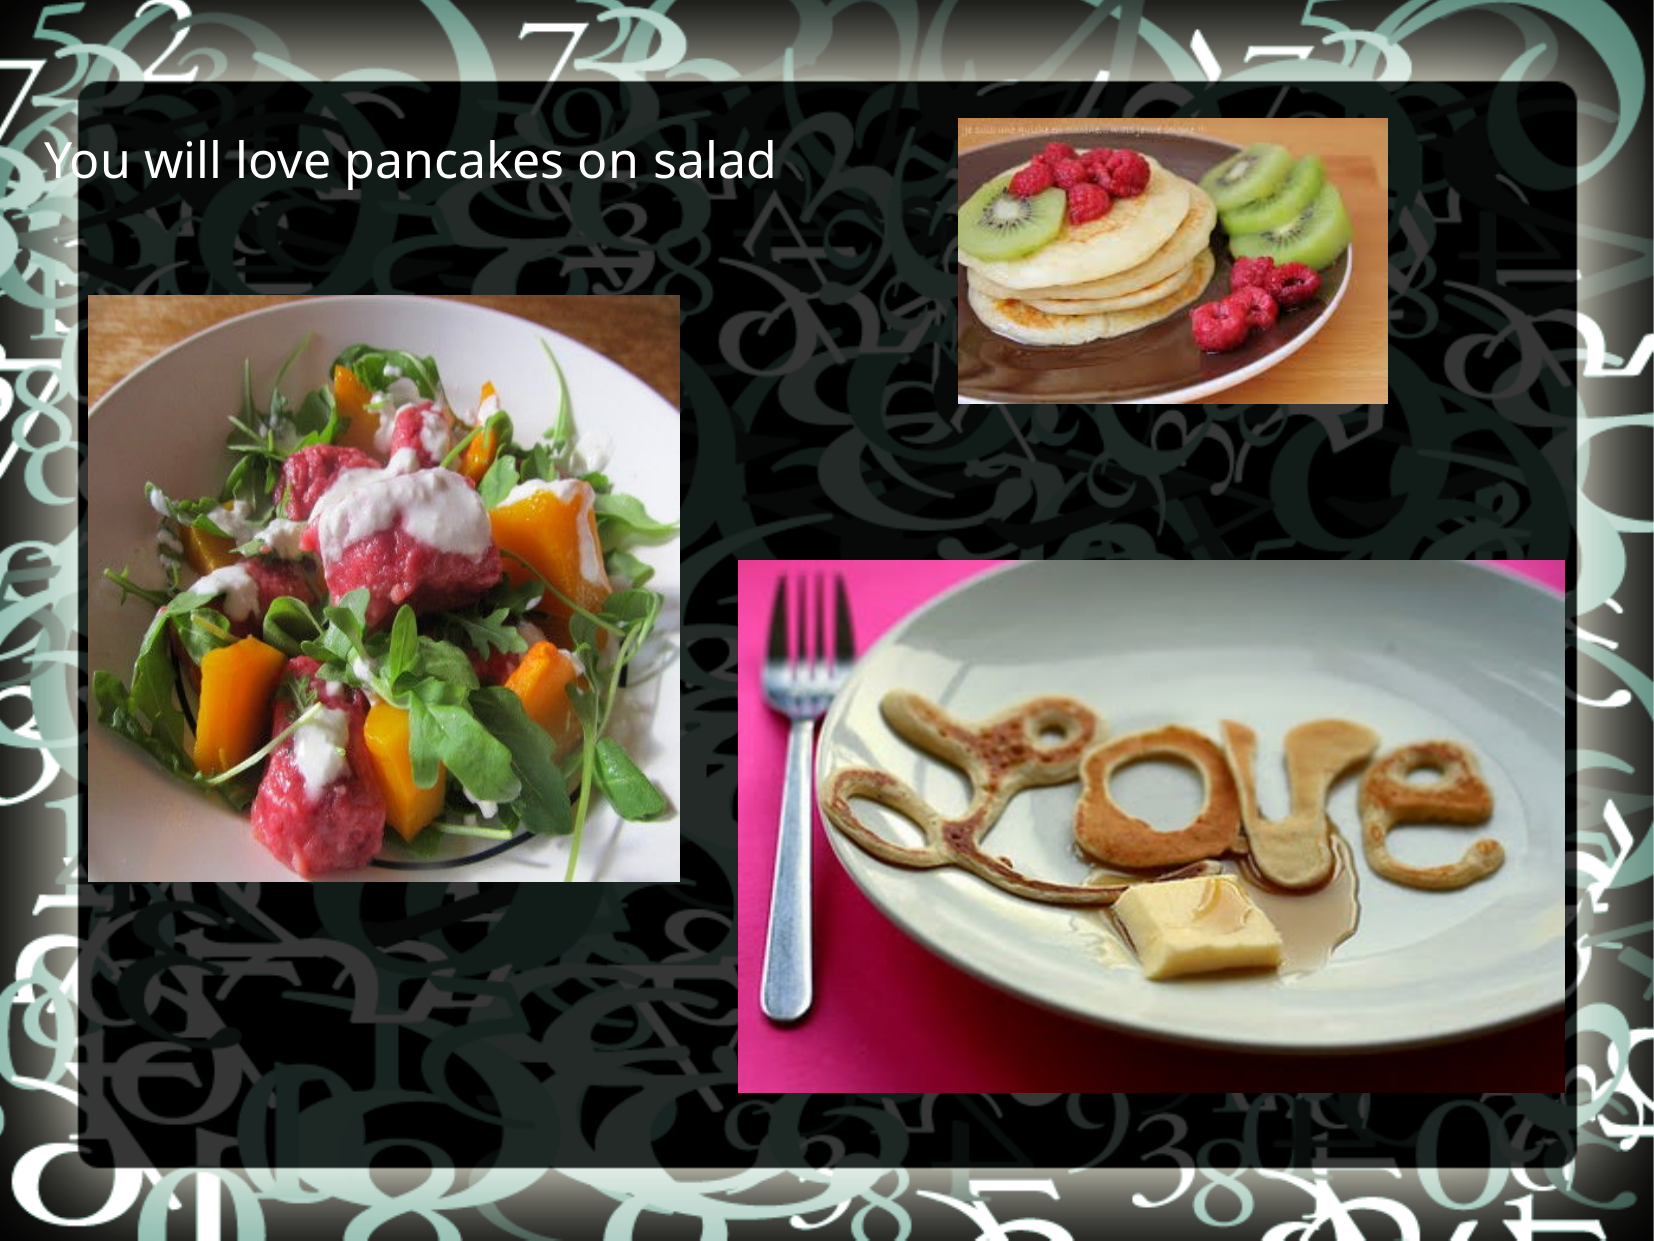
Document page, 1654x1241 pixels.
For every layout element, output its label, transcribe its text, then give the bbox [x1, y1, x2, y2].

text_box You will love pancakes on salad [29, 118, 958, 204]
picture [0, 0, 1654, 1241]
